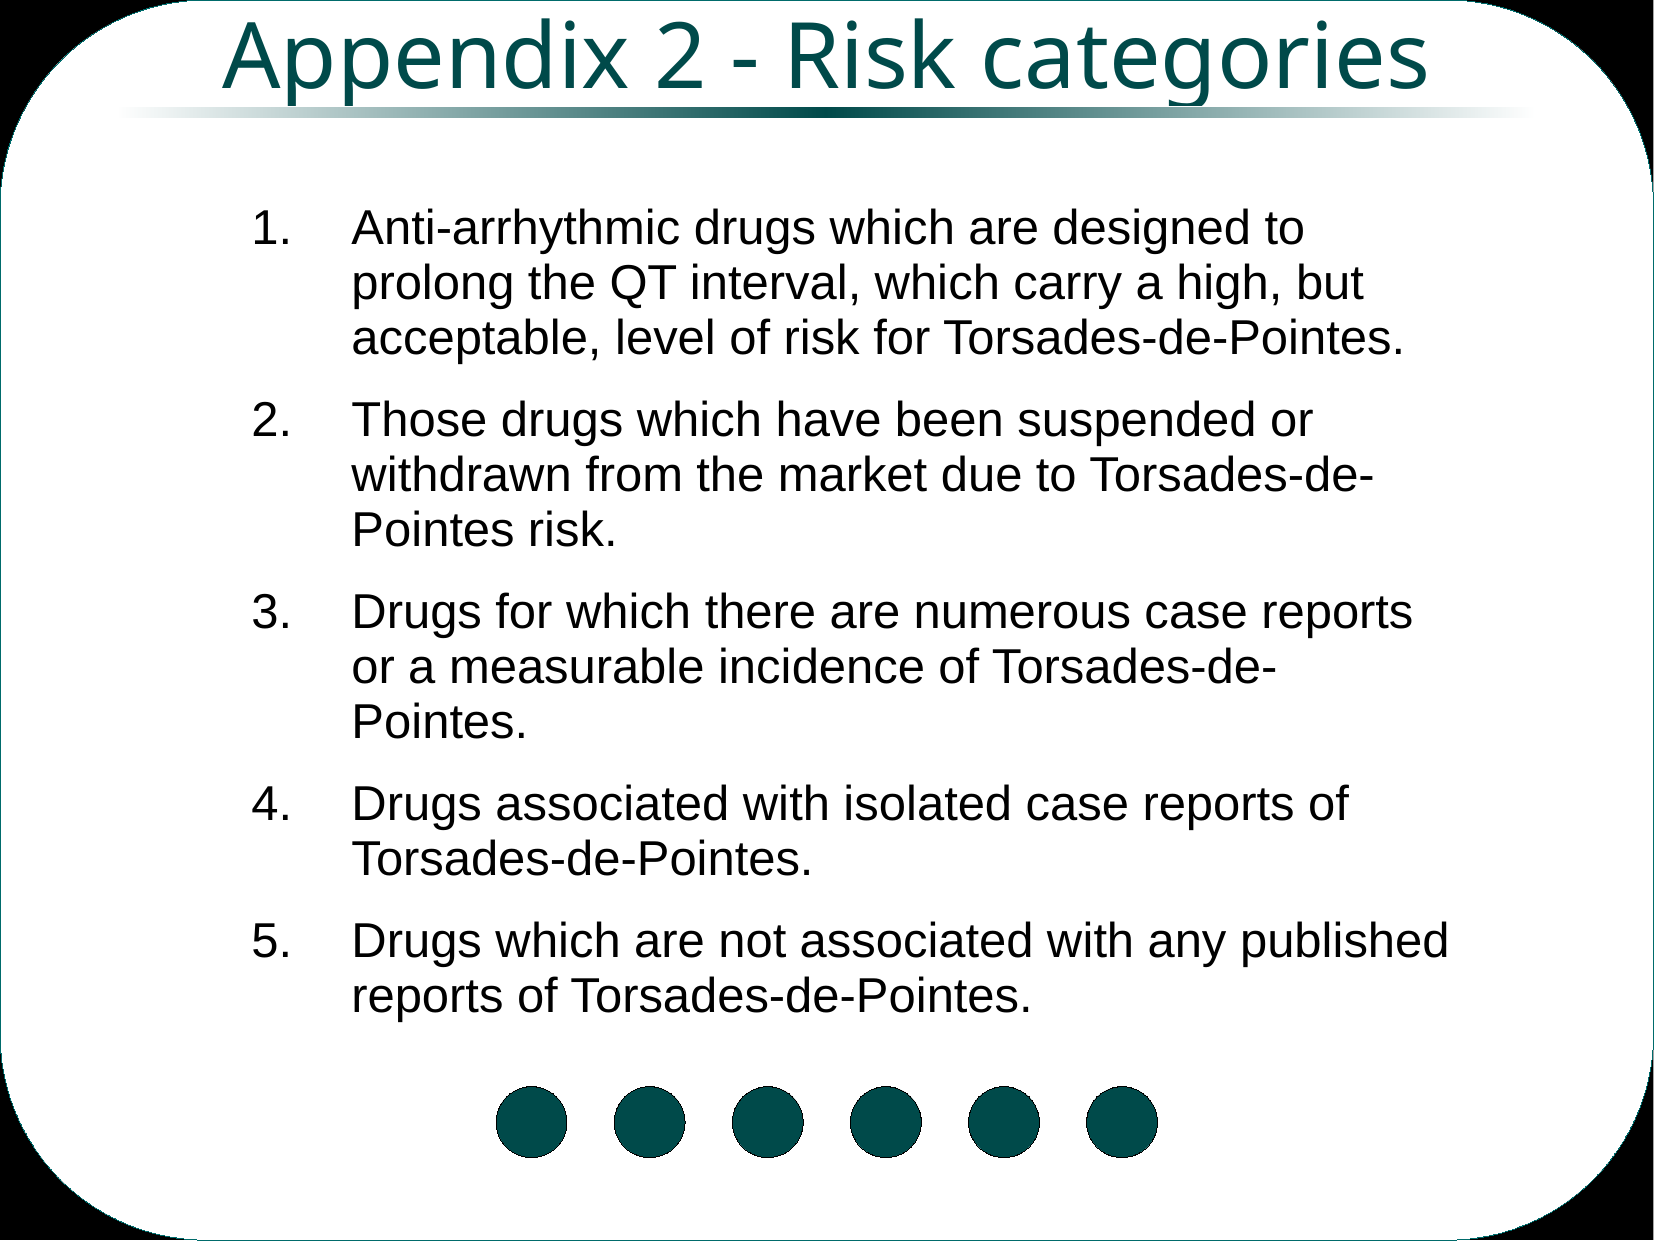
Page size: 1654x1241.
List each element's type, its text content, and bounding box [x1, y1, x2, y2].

text_box [0, 41, 1654, 1241]
title Appendix 2 - Risk categories [82, 0, 1571, 157]
list Anti-arrhythmic drugs which are designed to prolong the QT interval, which carry a high, but acceptable, level of risk for Torsades-de-Pointes. Those drugs which have been suspended or withdrawn from the market due to Torsades-de-Pointes risk. Drugs for which there are numerous case reports or a measurable incidence of Torsades-de-Pointes. Drugs associated with isolated case reports of Torsades-de-Pointes. Drugs which are not associated with any published reports of Torsades-de-Pointes. [212, 118, 1453, 1028]
text_box [118, 106, 1536, 119]
